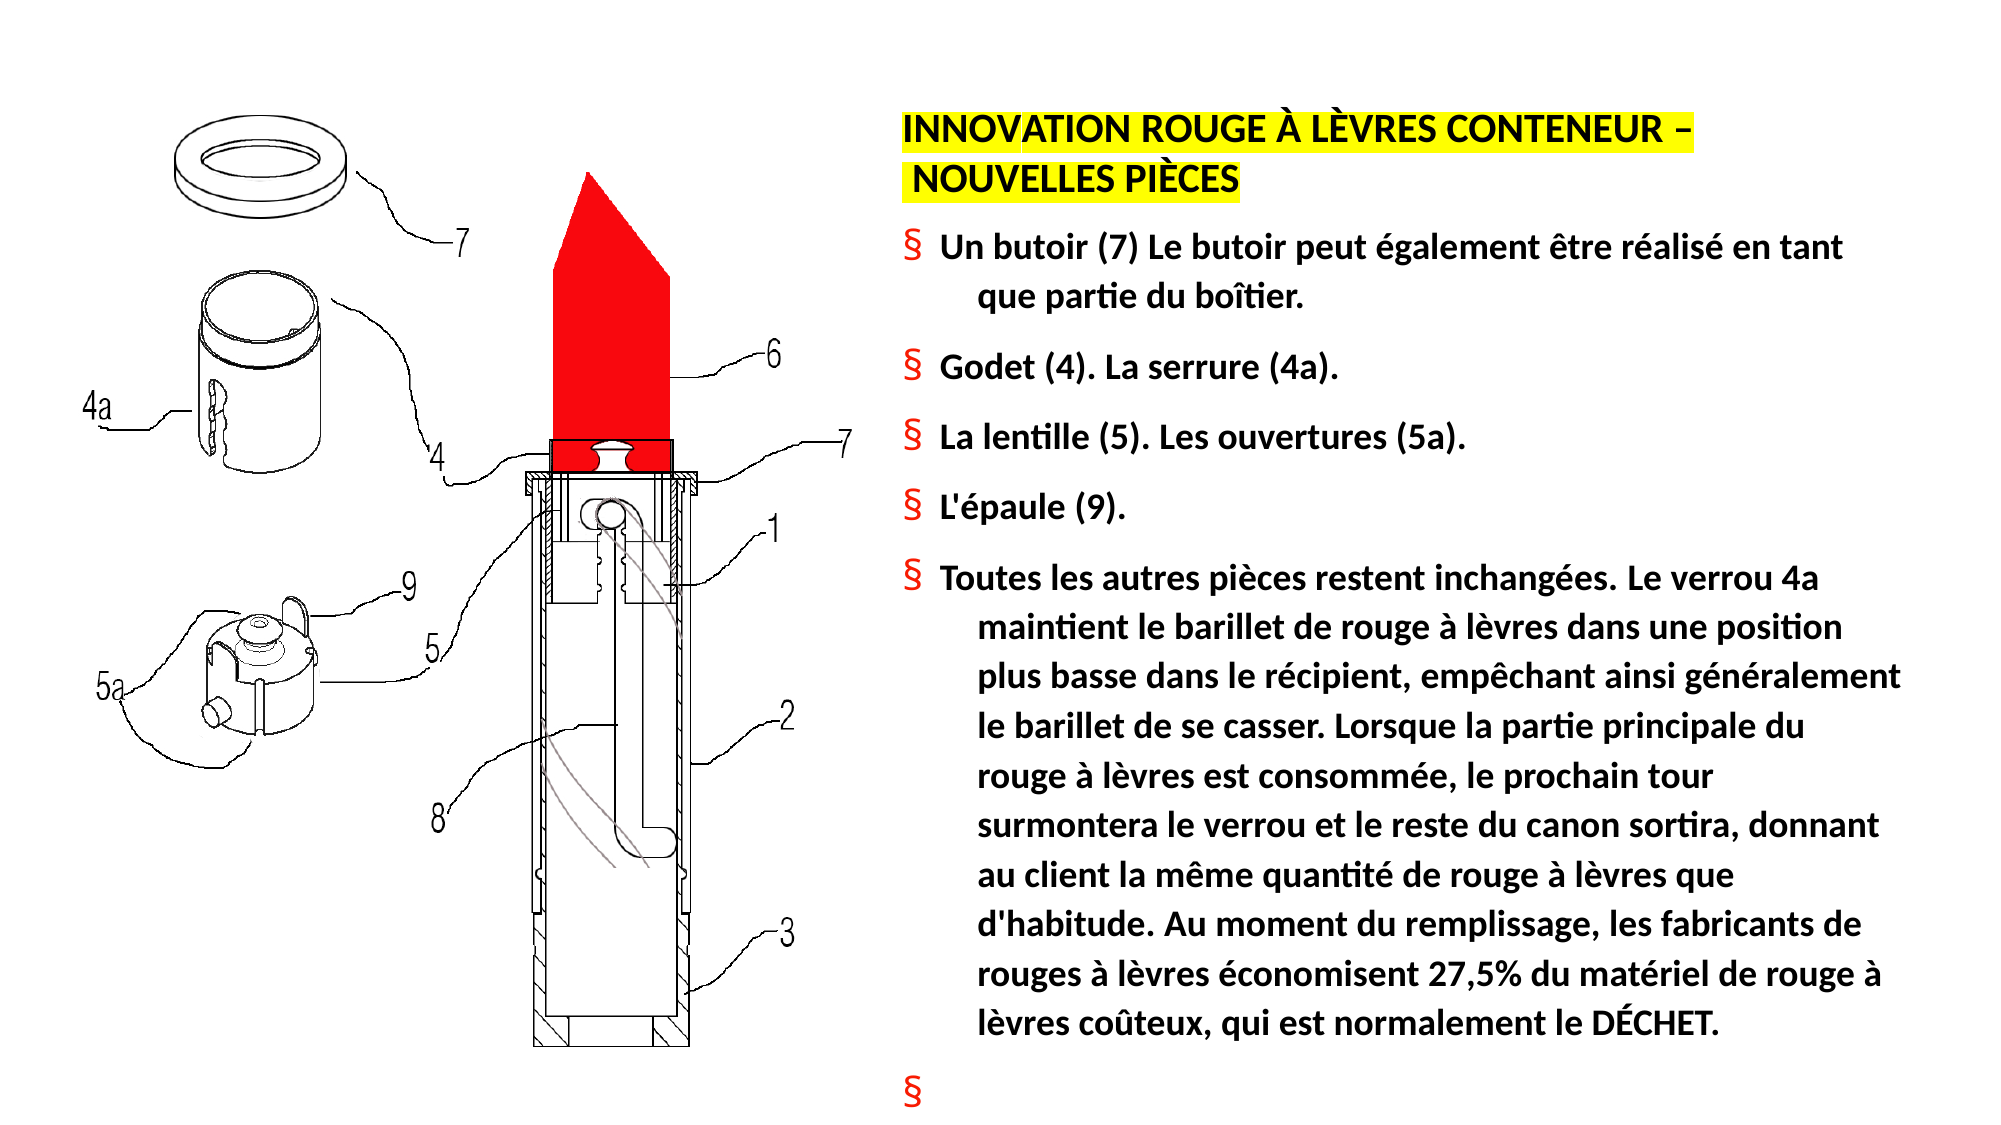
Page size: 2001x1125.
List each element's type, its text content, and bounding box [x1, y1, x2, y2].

text_box Un butoir (7) Le butoir peut également être réalisé en tant que partie du boîtier. Godet (4). La serrure (4a). La lentille (5). Les ouvertures (5a). L'épaule (9). Toutes les autres pièces restent inchangées. Le verrou 4a maintient le barillet de rouge à lèvres dans une position plus basse dans le récipient, empêchant ainsi généralement le barillet de se casser. Lorsque la partie principale du rouge à lèvres est consommée, le prochain tour surmontera le verrou et le reste du canon sortira, donnant au client la même quantité de rouge à lèvres que d'habitude. Au moment du remplissage, les fabricants de rouges à lèvres économisent 27,5% du matériel de rouge à lèvres coûteux, qui est normalement le DÉCHET. [888, 209, 1918, 1071]
picture [33, 67, 888, 1107]
text_box INNOVATION ROUGE À LÈVRES CONTENEUR – NOUVELLES PIÈCES [888, 93, 2000, 210]
